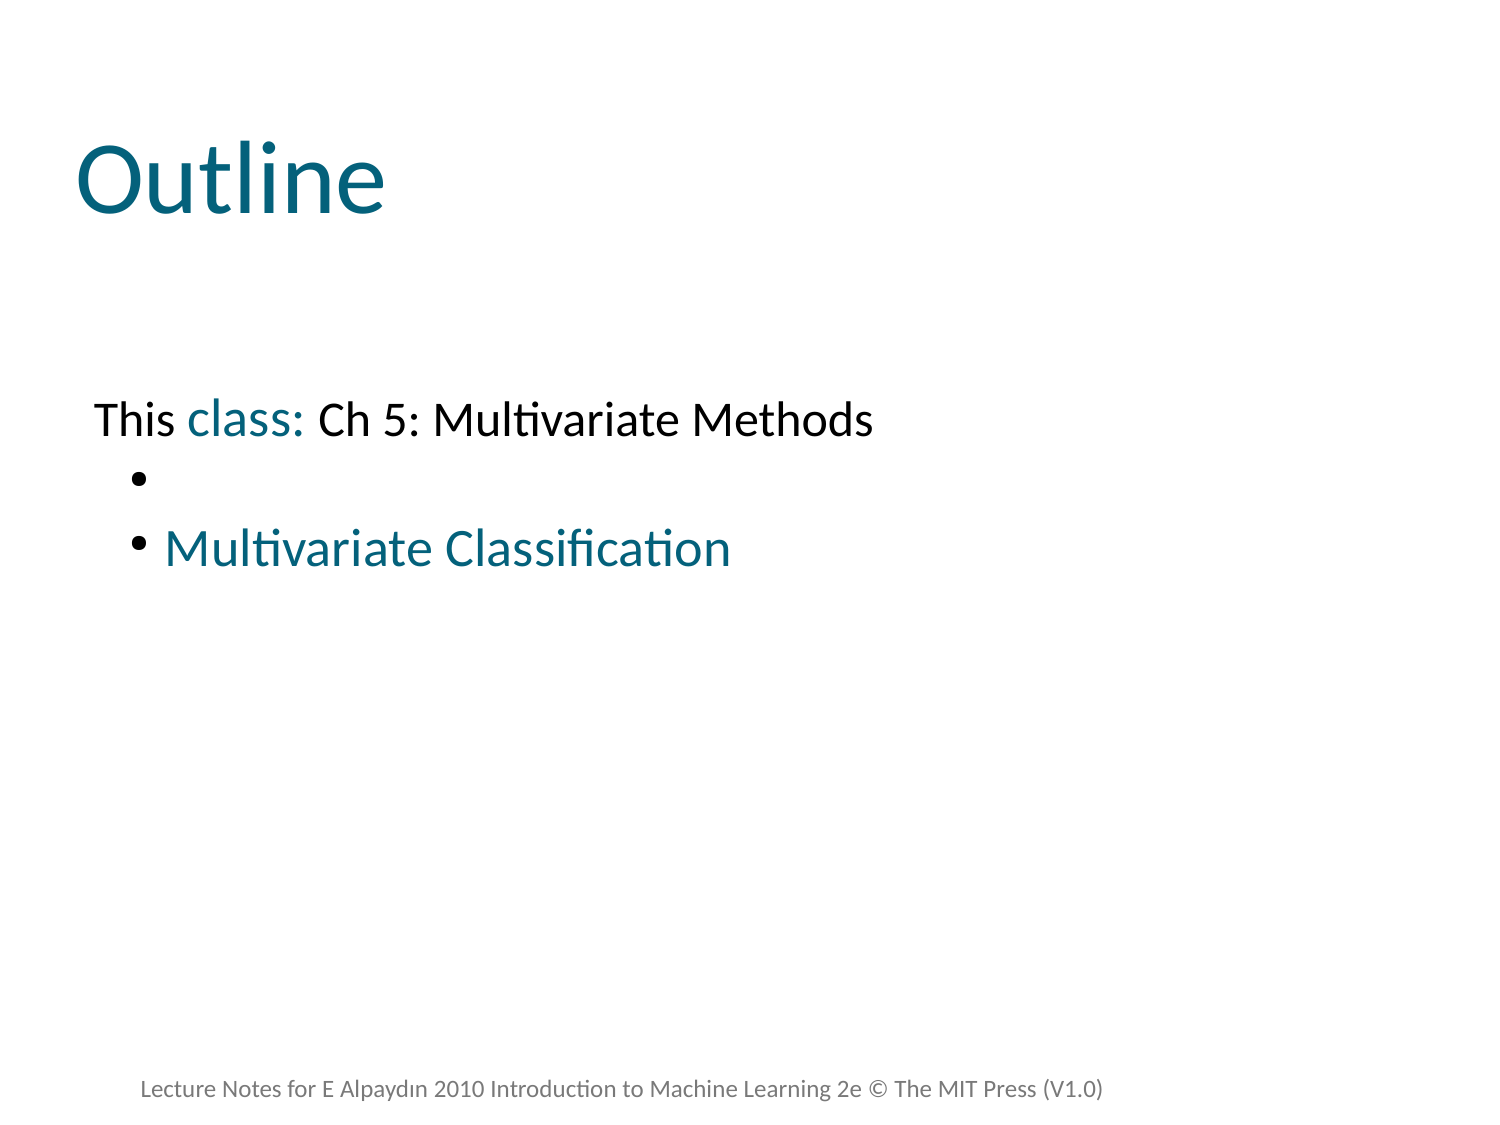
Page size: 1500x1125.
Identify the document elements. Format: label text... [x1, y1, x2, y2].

text_box Lecture Notes for E Alpaydın 2010 Introduction to Machine Learning 2e © The MIT Press (V1.0) [140, 1054, 1219, 1103]
text_box Outline [75, 46, 1425, 234]
text_box This class: Ch 5: Multivariate Methods Multivariate Classification [79, 315, 1429, 1036]
